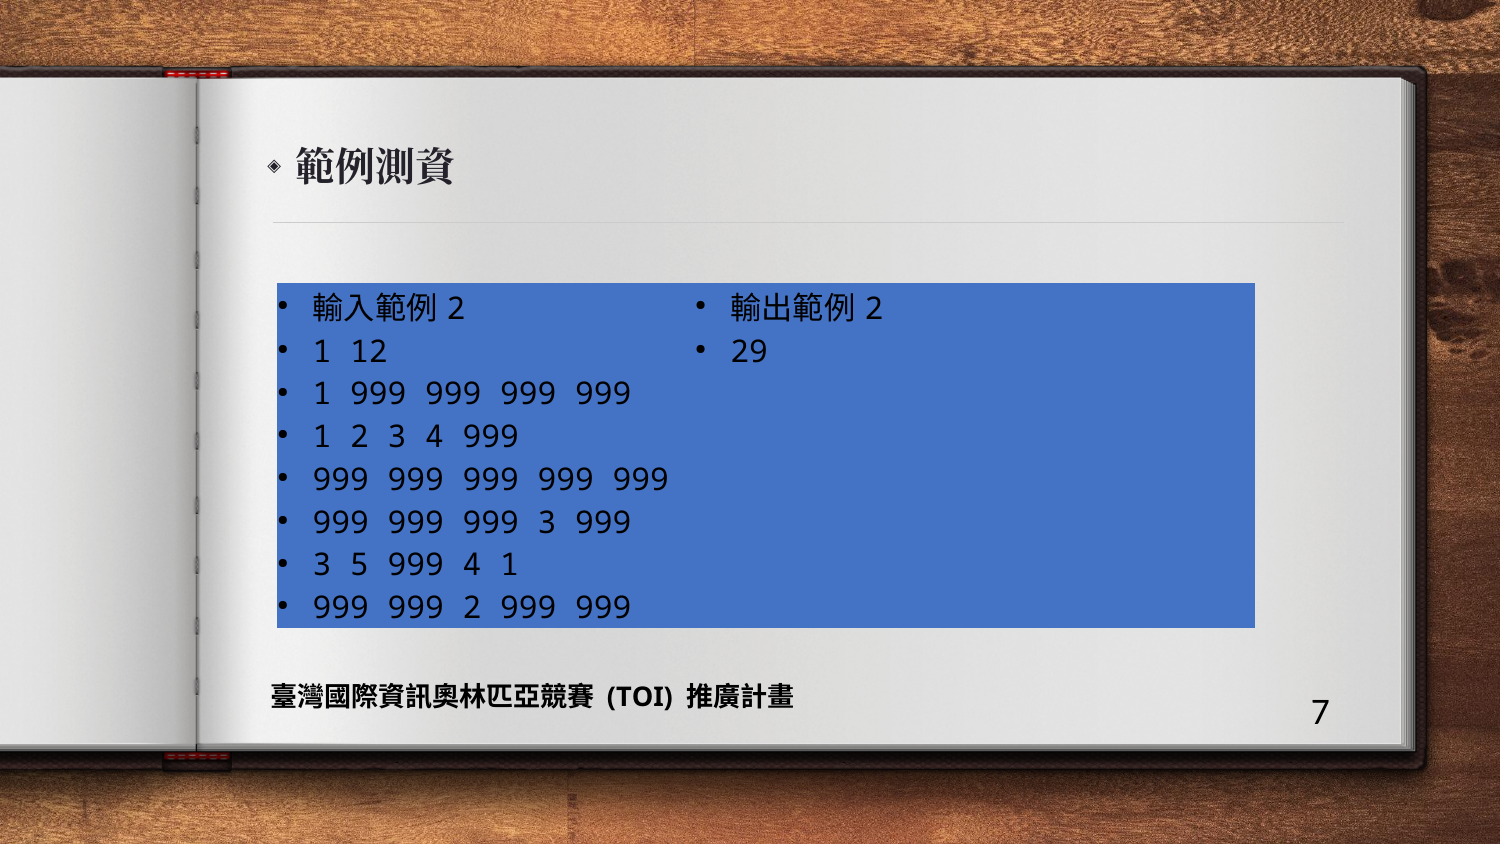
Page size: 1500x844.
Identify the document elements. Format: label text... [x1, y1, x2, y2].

text_box [1295, 672, 1386, 737]
list 範例測資 [252, 126, 1194, 205]
table_header 輸出範例2 29 [695, 283, 1255, 628]
table_header 輸入範例2 1 12 1 999 999 999 999 1 2 3 4 999 999 999 999 999 999 999 999 999 3 999 3 5 999 4 1 999 999 2 999 999 [277, 283, 695, 628]
